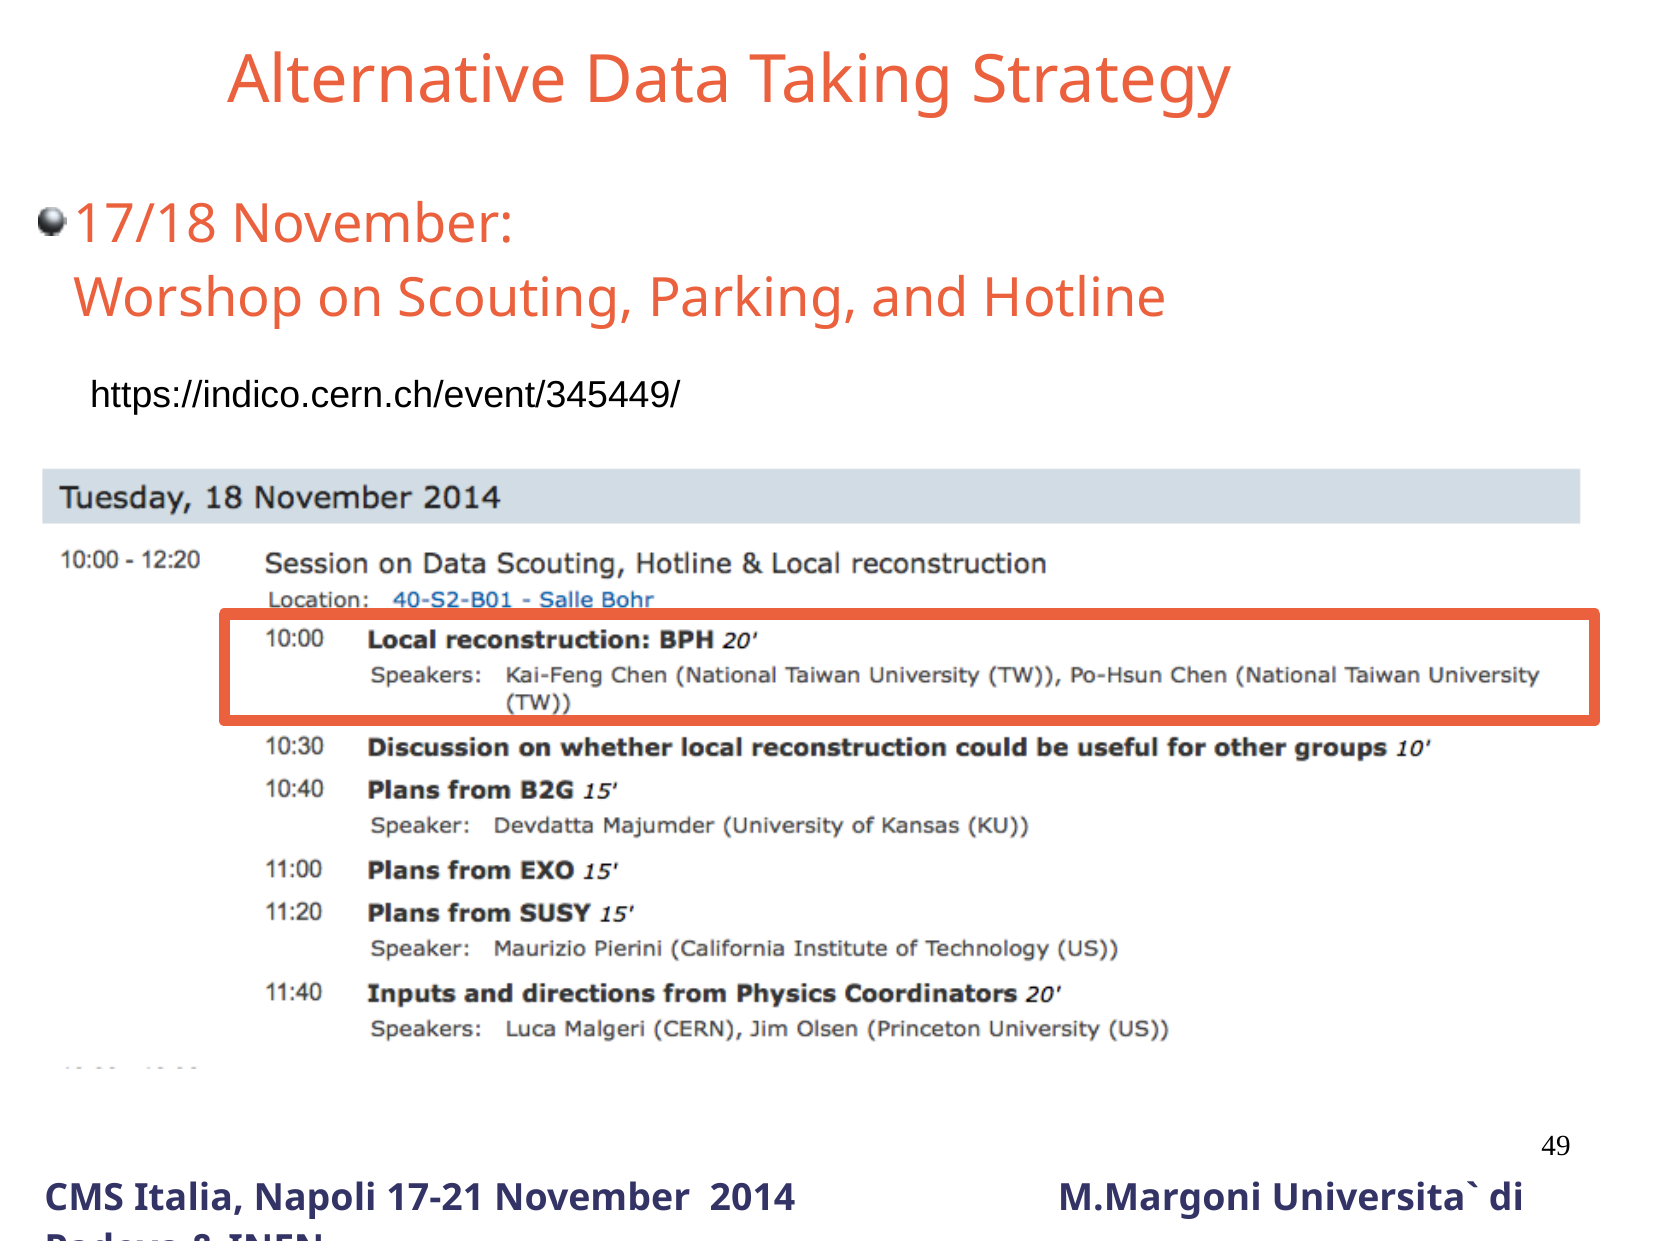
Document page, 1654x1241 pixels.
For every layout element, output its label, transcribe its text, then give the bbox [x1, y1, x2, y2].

picture [0, 447, 1654, 1069]
text_box https://indico.cern.ch/event/345449/ [75, 366, 697, 424]
text_box CMS Italia, Napoli 17-21 November 2014 M.Margoni Universita` di Padova & INFN [29, 1163, 1625, 1237]
text_box Alternative Data Taking Strategy [17, 23, 1654, 139]
text_box 17/18 November: Worshop on Scouting, Parking, and Hotline [23, 177, 1654, 425]
